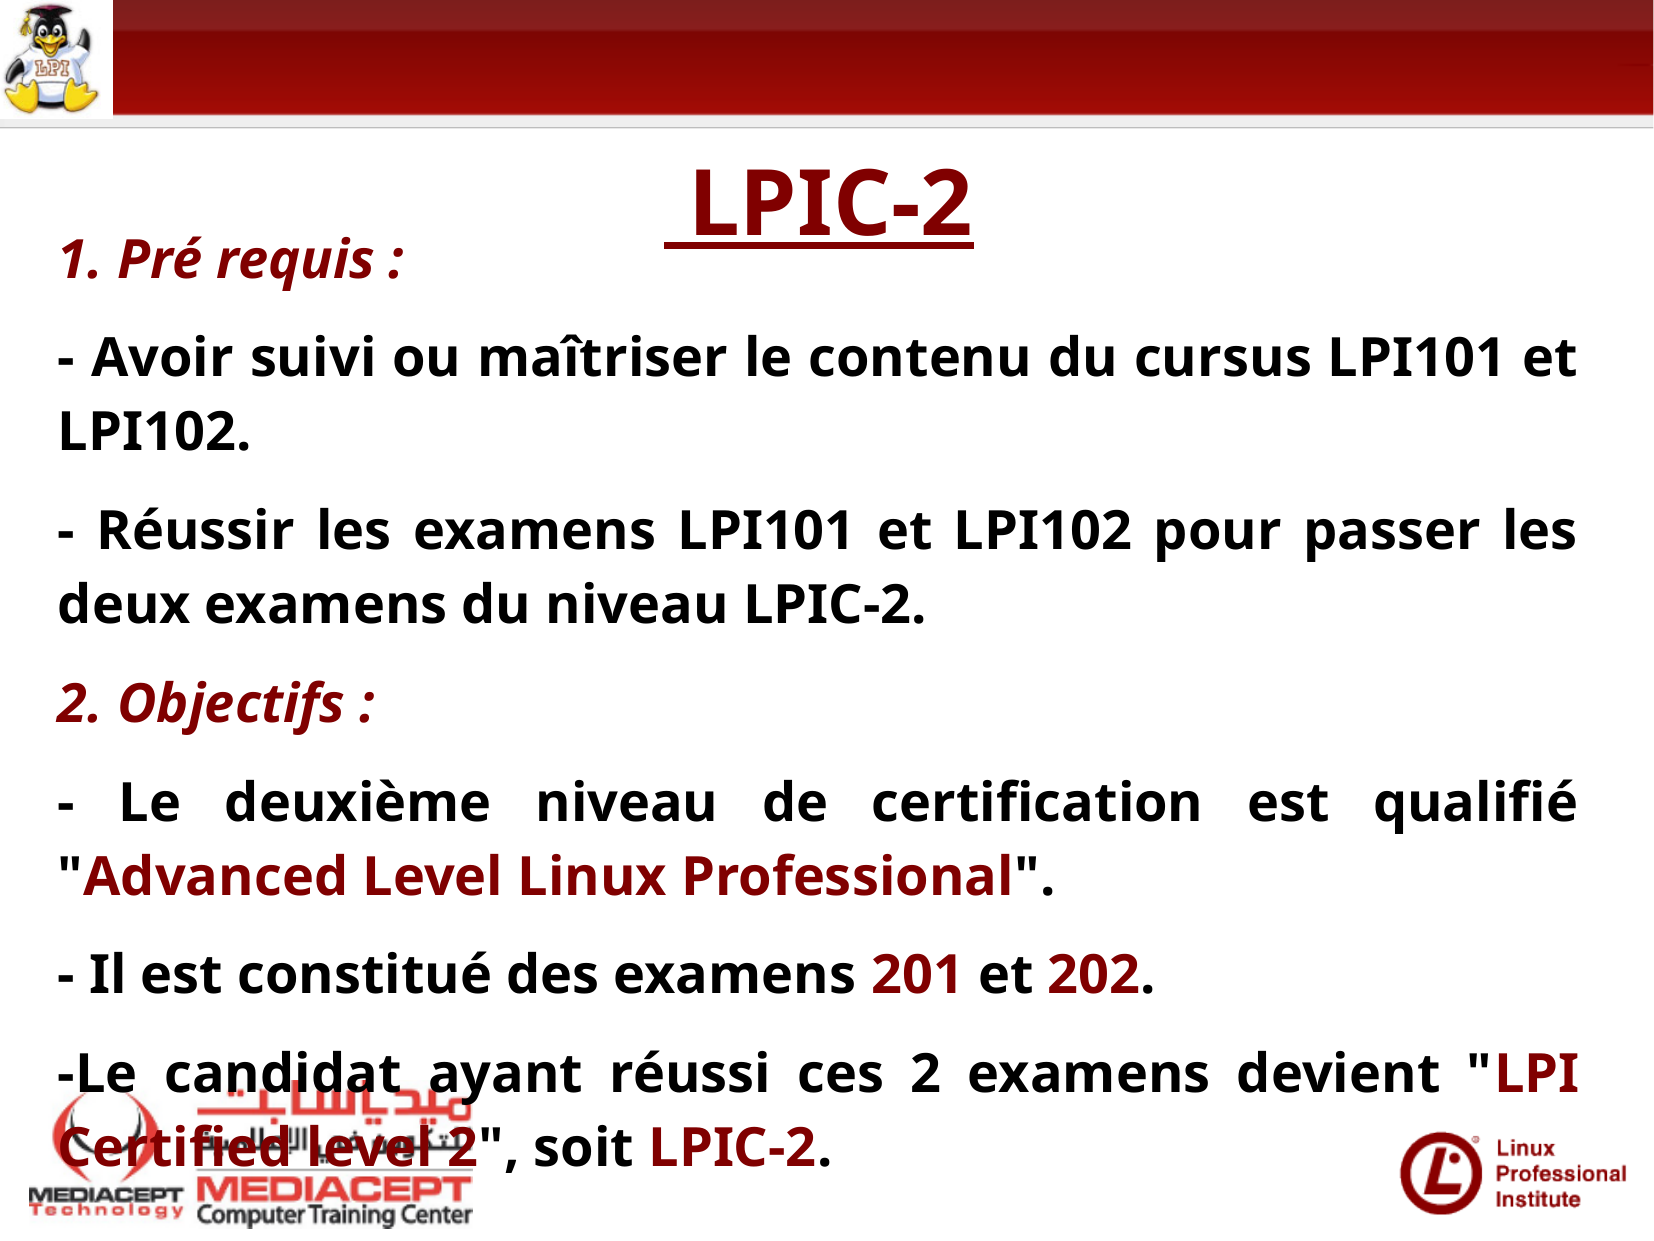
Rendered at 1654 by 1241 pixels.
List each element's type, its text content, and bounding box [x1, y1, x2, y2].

text_box LPIC-2 [43, 129, 1595, 212]
picture [0, 0, 1654, 131]
picture [29, 1080, 473, 1229]
text_box 1. Pré requis : - Avoir suivi ou maîtriser le contenu du cursus LPI101 et LPI102. - Réussir les examens LPI101 et LPI102 pour passer les deux examens du niveau LPIC-2. 2. Objectifs : - Le deuxième niveau de certification est qualifié "Advanced Level Linux Professional". - Il est constitué des examens 201 et 202. -Le candidat ayant réussi ces 2 examens devient "LPI Certified level 2", soit LPIC-2. [43, 212, 1595, 1186]
picture [1398, 1125, 1642, 1223]
